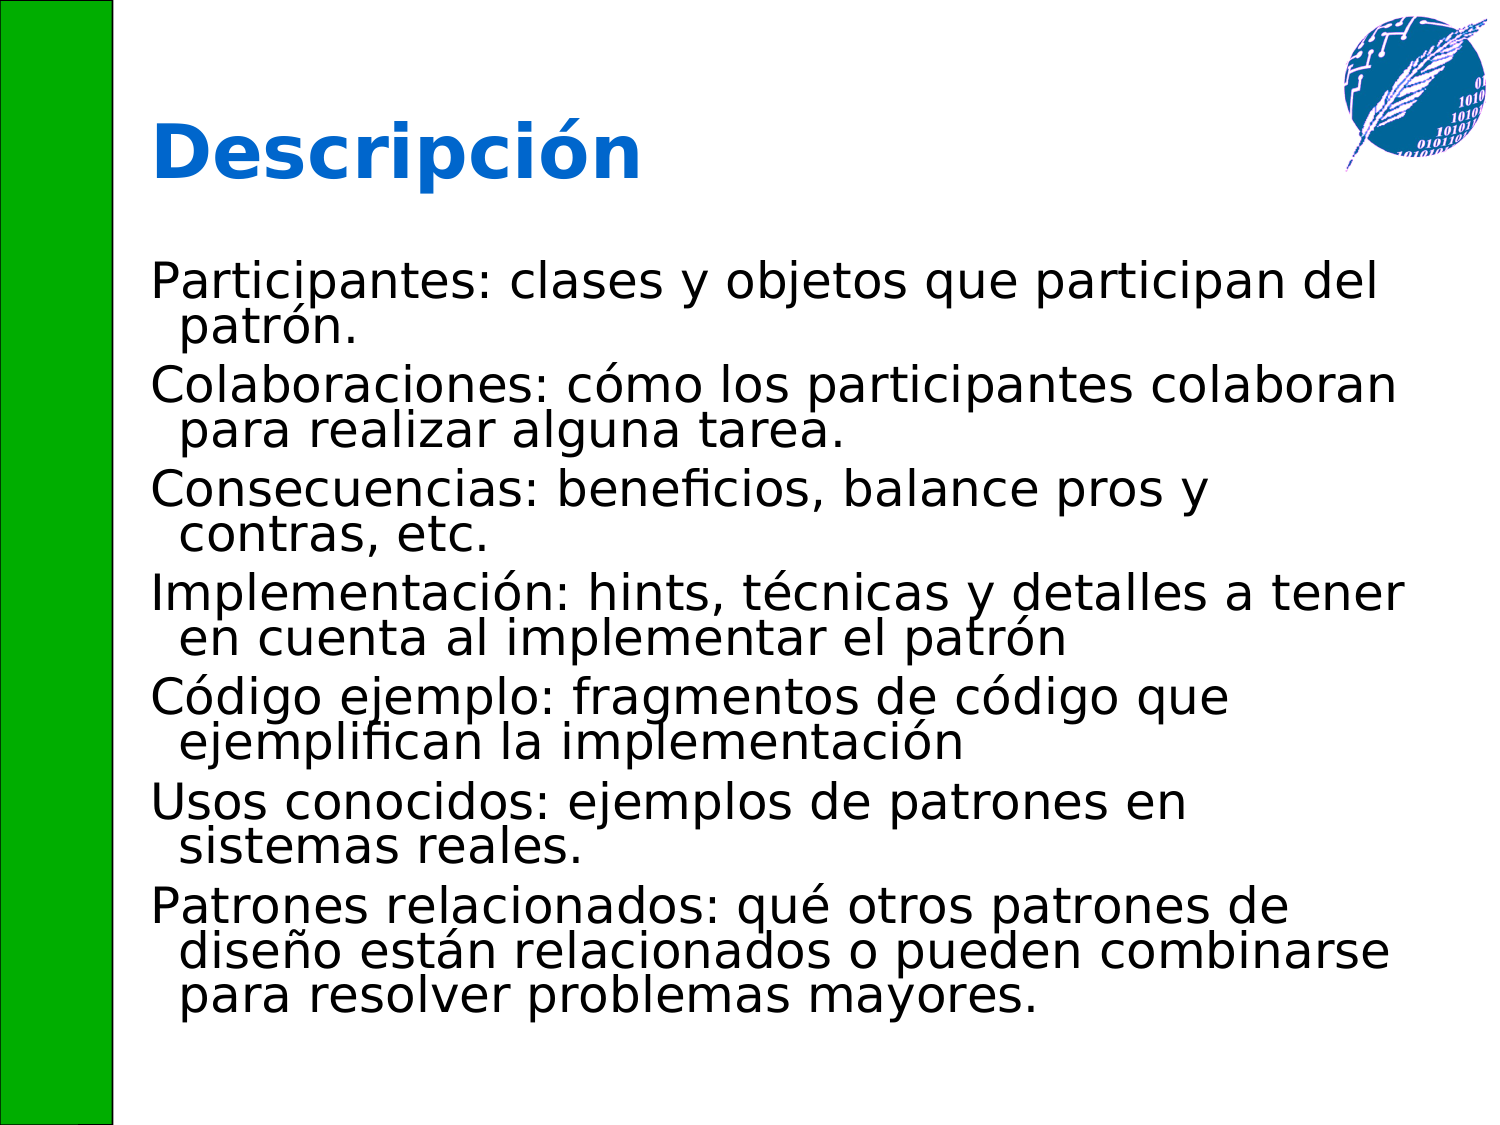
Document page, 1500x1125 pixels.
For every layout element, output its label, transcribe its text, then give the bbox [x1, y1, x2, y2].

title Descripción [150, 75, 1424, 247]
list Participantes: clases y objetos que participan del patrón. Colaboraciones: cómo los participantes colaboran para realizar alguna tarea. Consecuencias: beneficios, balance pros y contras, etc. Implementación: hints, técnicas y detalles a tener en cuenta al implementar el patrón Código ejemplo: fragmentos de código que ejemplifican la implementación Usos conocidos: ejemplos de patrones en sistemas reales. Patrones relacionados: qué otros patrones de diseño están relacionados o pueden combinarse para resolver problemas mayores. [149, 262, 1410, 1052]
picture [1341, 15, 1488, 172]
